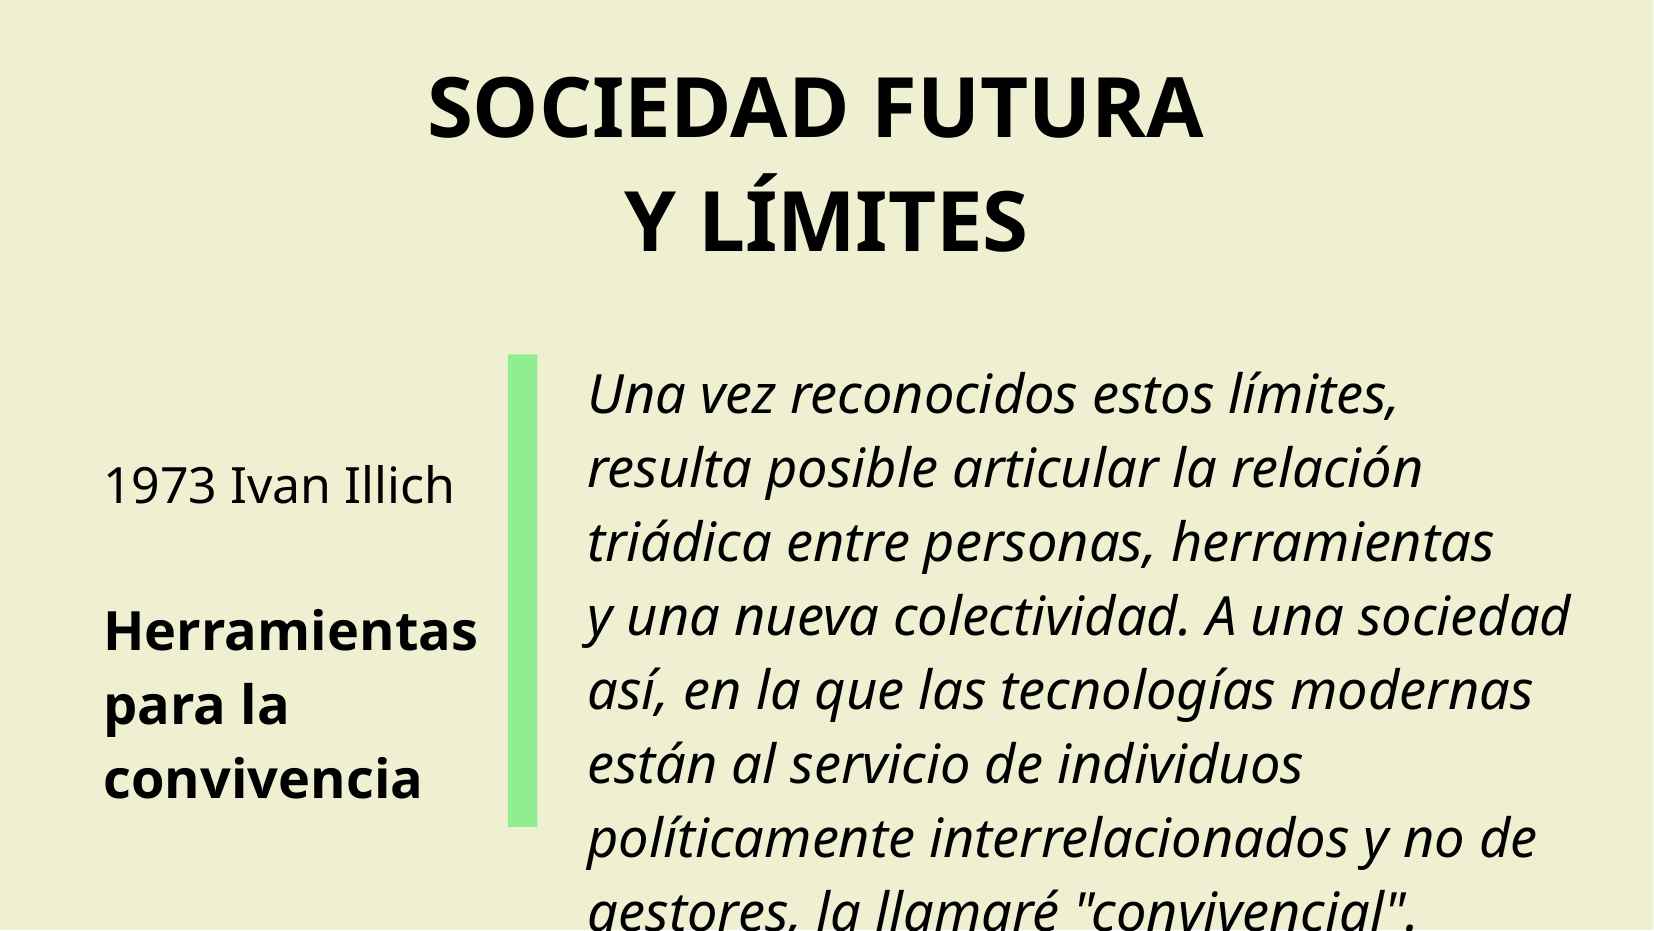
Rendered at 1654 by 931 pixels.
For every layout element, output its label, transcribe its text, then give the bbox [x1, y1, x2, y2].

text_box Una vez reconocidos estos límites, resulta posible articular la relación triádica entre personas, herramientas y una nueva colectividad. A una sociedad así, en la que las tecnologías modernas están al servicio de individuos políticamente interrelacionados y no de gestores, la llamaré "convivencial". [572, 348, 1636, 880]
text_box 1973 Ivan Illich Herramientas para la convivencia [88, 442, 507, 742]
text_box [507, 354, 538, 827]
title Sociedad futura y límites [82, 58, 1571, 266]
